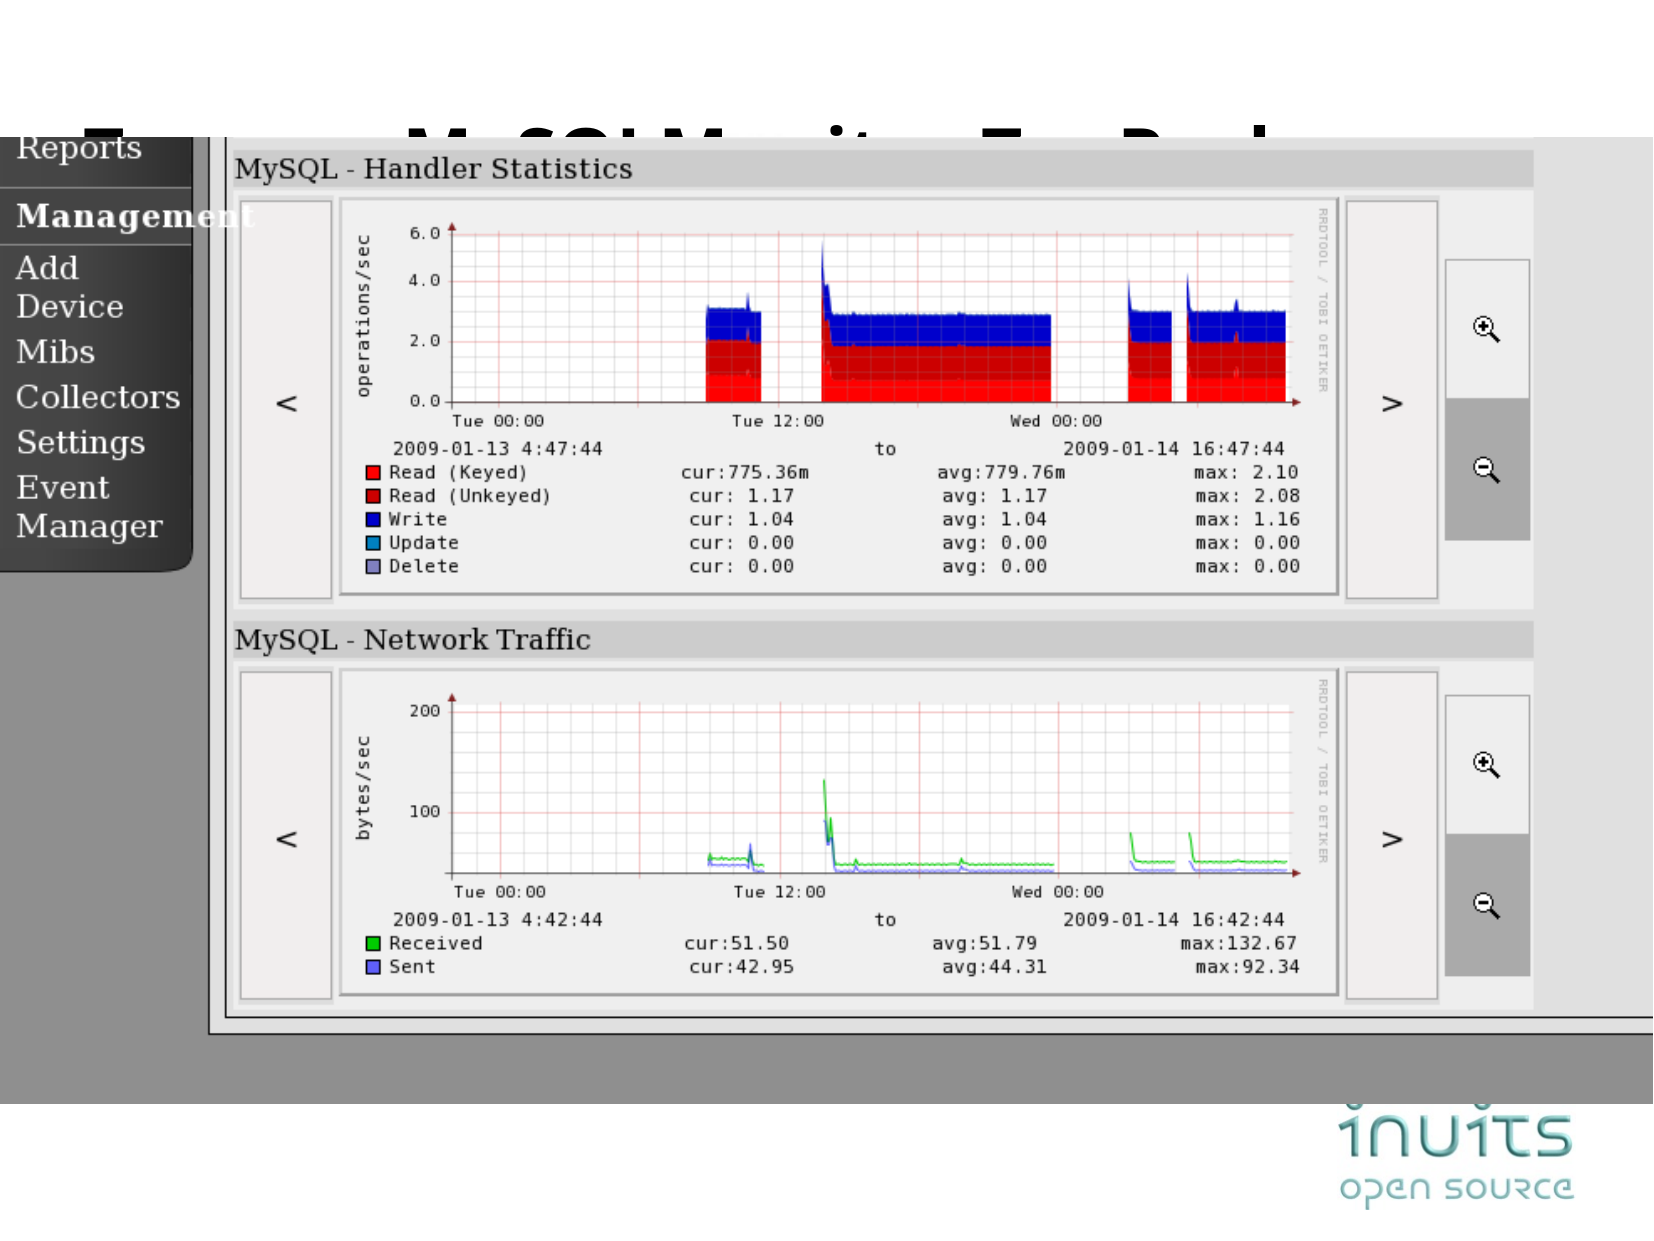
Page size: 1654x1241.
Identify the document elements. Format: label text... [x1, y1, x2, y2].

title Zenoss MySQLMonitor ZenPack [82, 49, 1571, 137]
list [75, 1104, 1564, 1201]
picture [0, 137, 1653, 1210]
